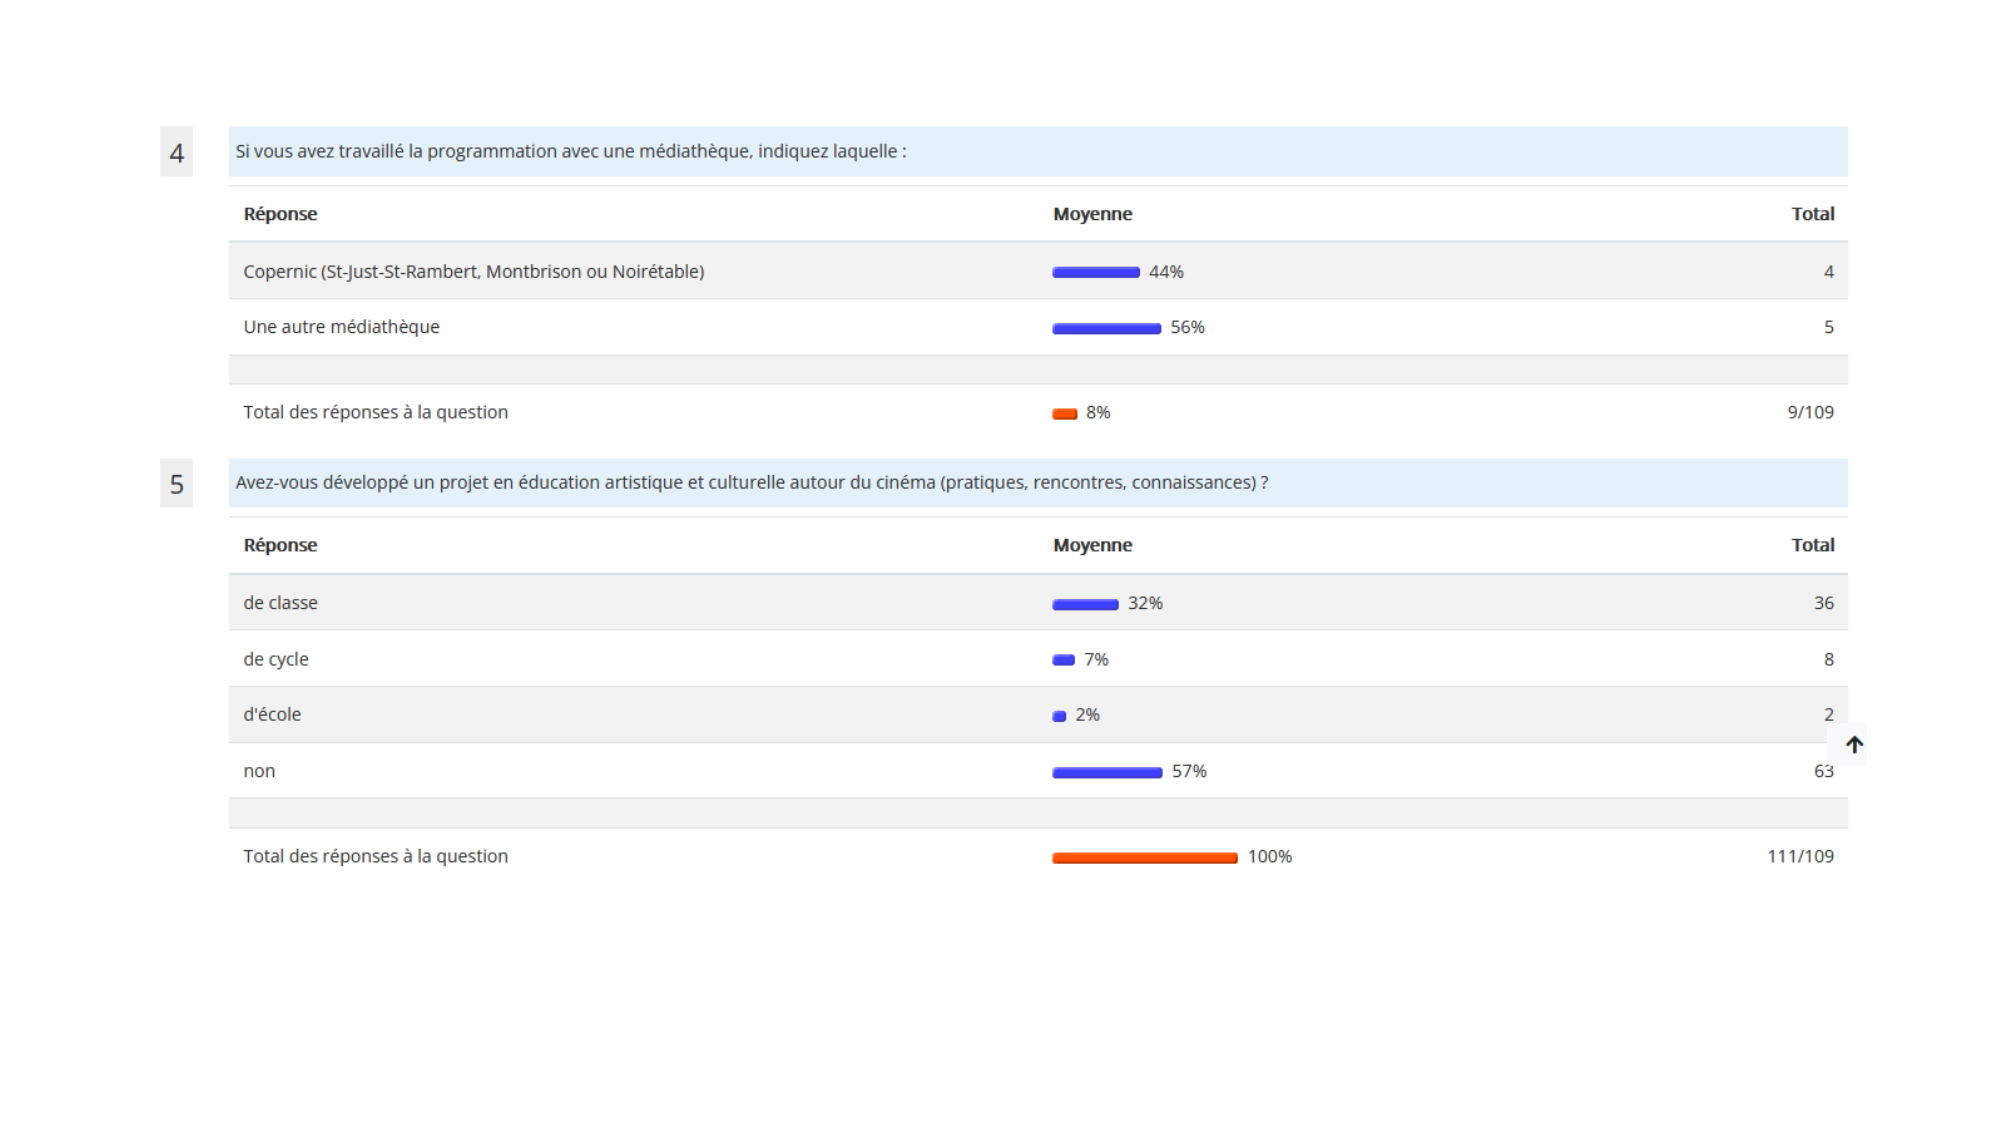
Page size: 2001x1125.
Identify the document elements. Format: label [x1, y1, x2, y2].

picture [144, 115, 1867, 899]
